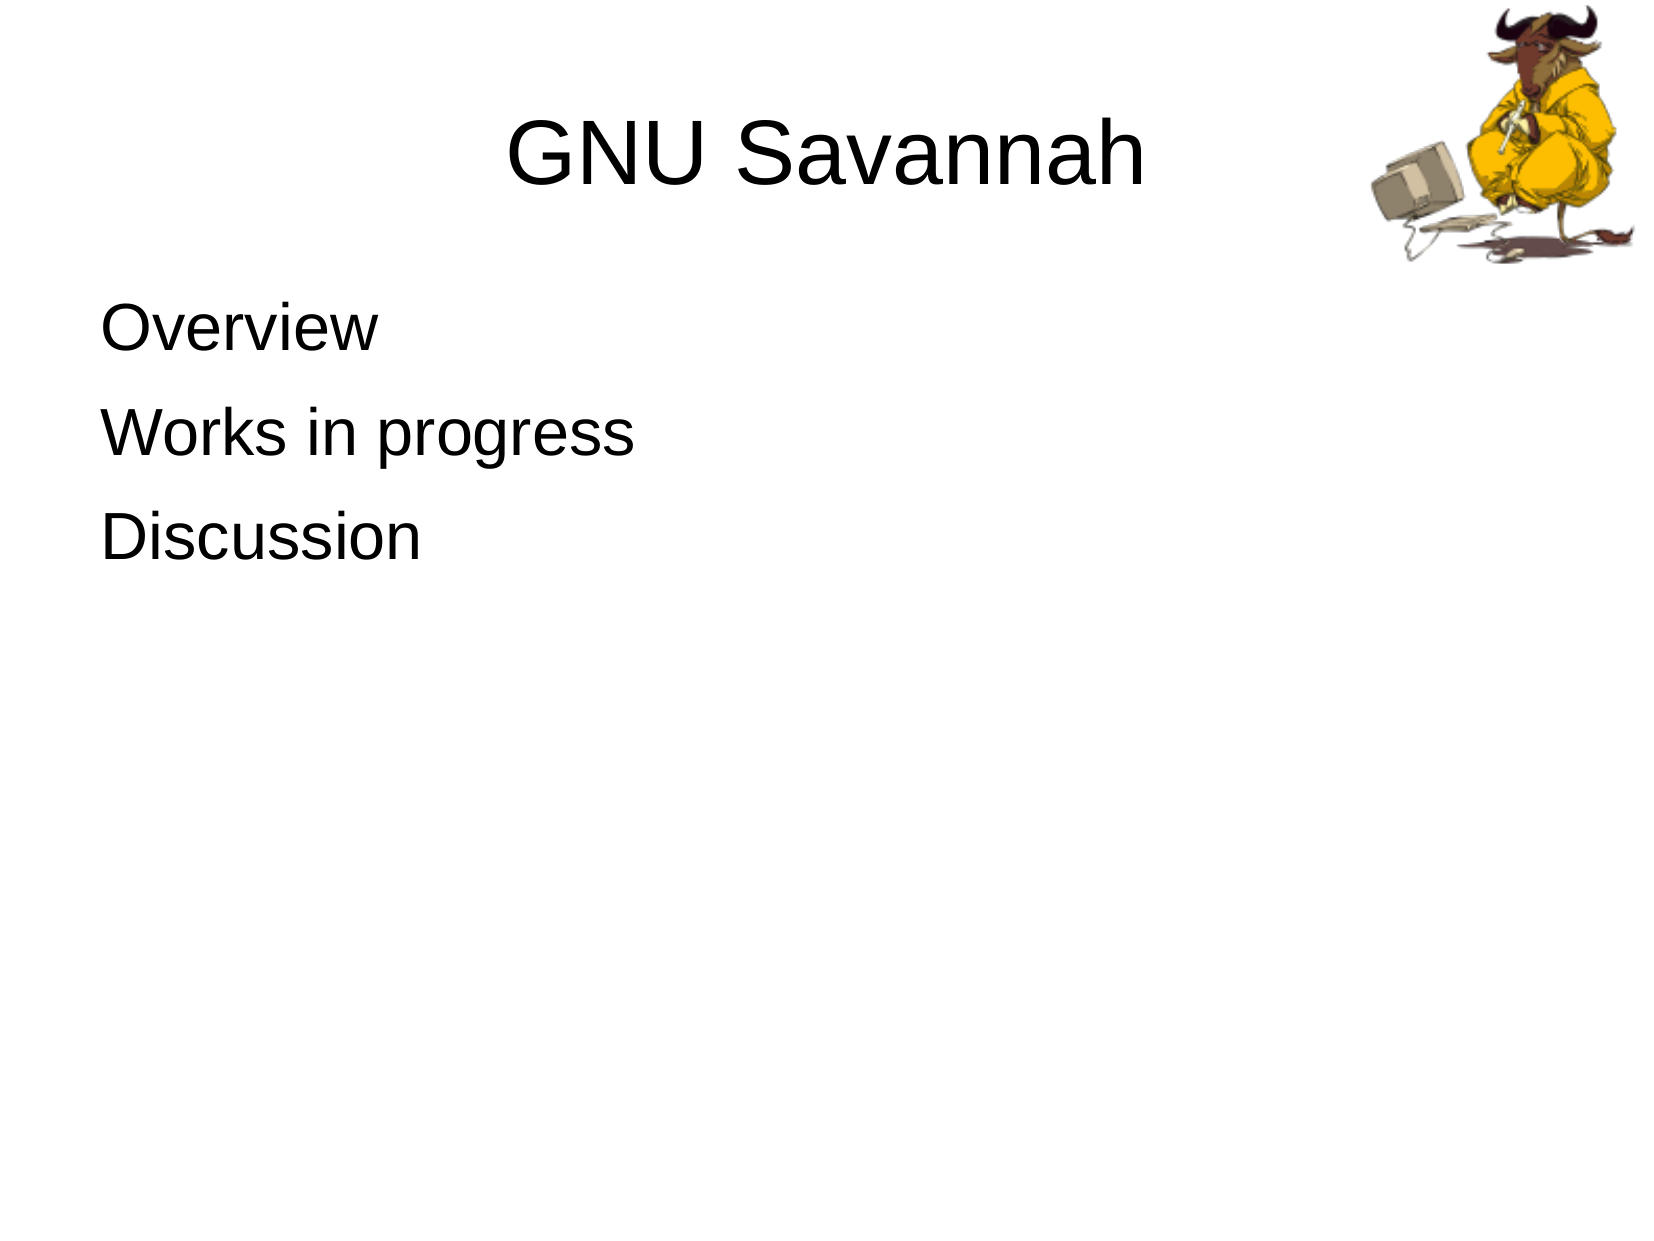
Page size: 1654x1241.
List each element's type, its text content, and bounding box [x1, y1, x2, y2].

picture [1345, 5, 1654, 266]
list Overview Works in progress Discussion [82, 290, 1571, 1109]
title GNU Savannah [82, 49, 1571, 257]
